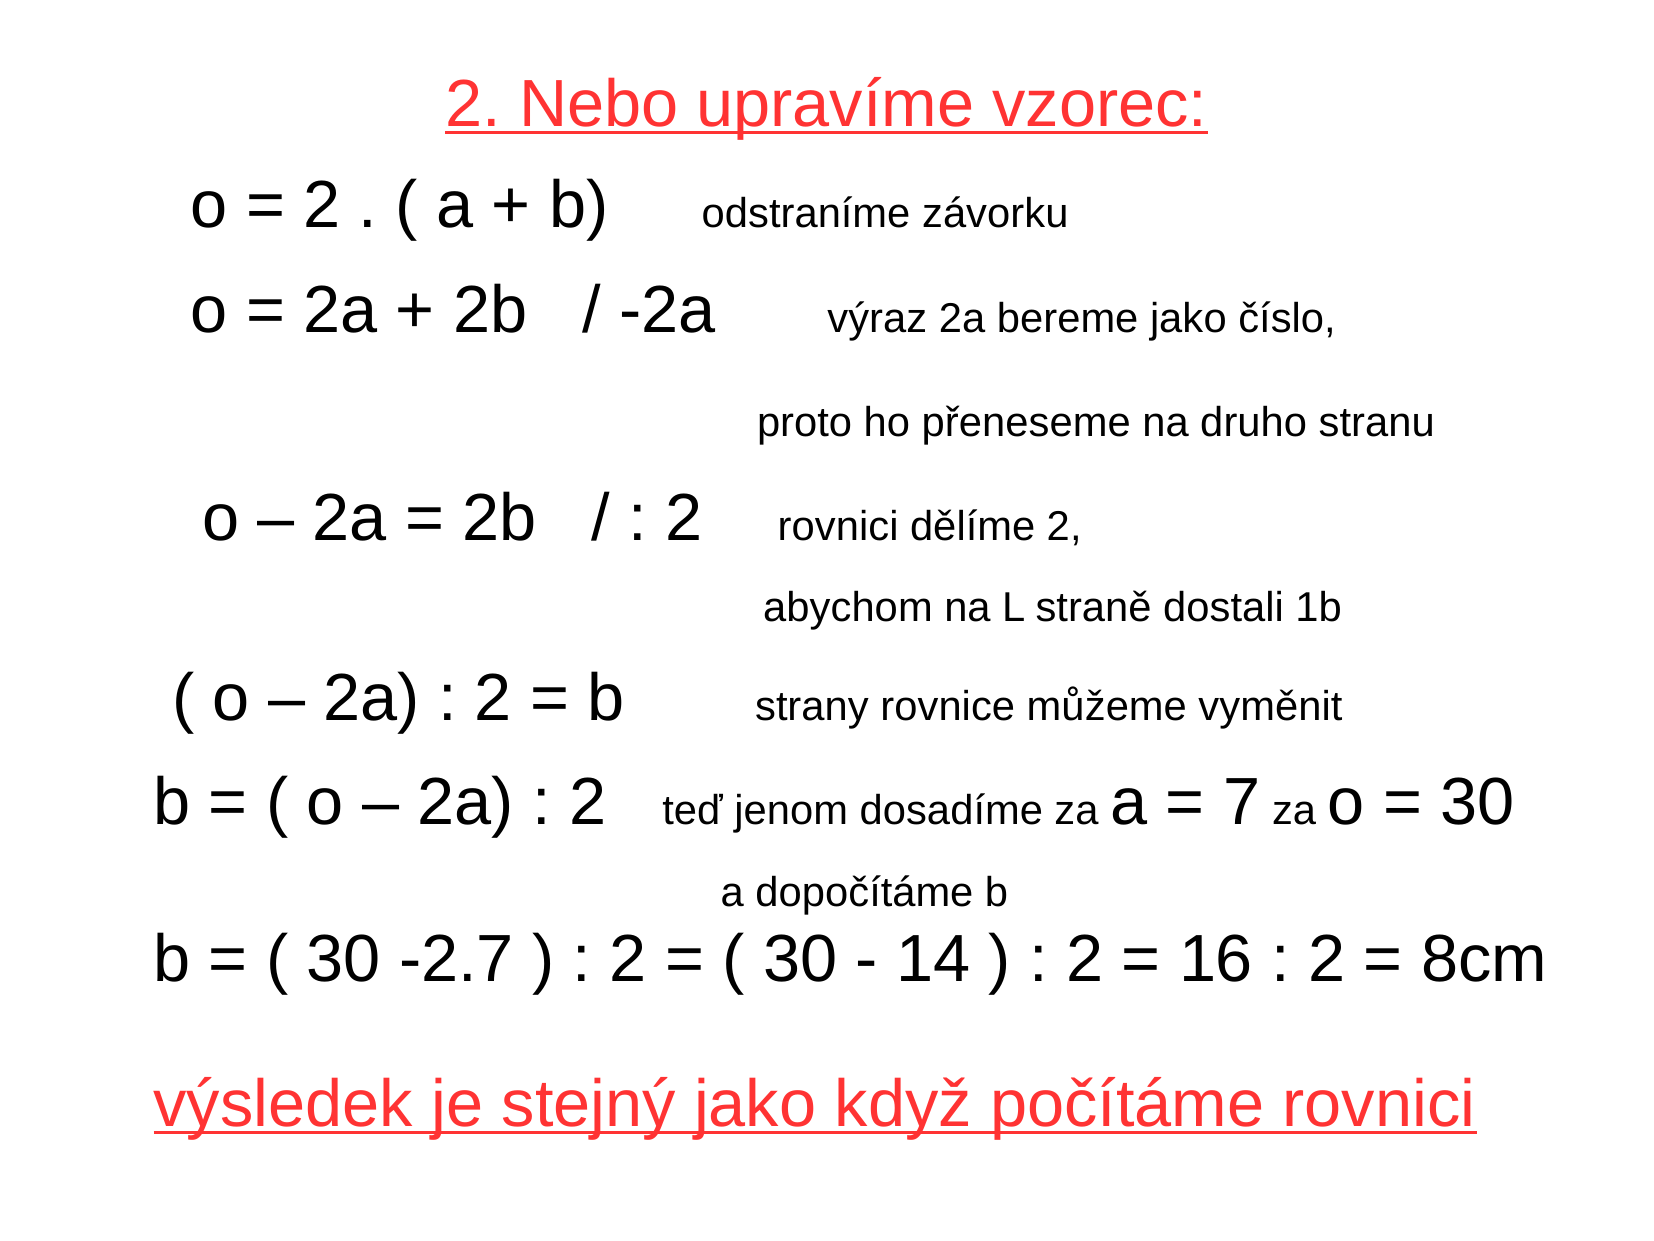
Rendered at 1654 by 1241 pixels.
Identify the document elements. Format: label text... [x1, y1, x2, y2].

title 2. Nebo upravíme vzorec: [82, 0, 1571, 167]
list o = 2 . ( a + b) odstraníme závorku o = 2a + 2b / -2a výraz 2a bereme jako číslo, proto ho přeneseme na druho stranu o – 2a = 2b / : 2 rovnici dělíme 2, abychom na L straně dostali 1b ( o – 2a) : 2 = b strany rovnice můžeme vyměnit b = ( o – 2a) : 2 teď jenom dosadíme za a = 7 za o = 30 a dopočítáme b b = ( 30 -2.7 ) : 2 = ( 30 - 14 ) : 2 = 16 : 2 = 8cm výsledek je stejný jako když počítáme rovnici [82, 167, 1571, 1217]
